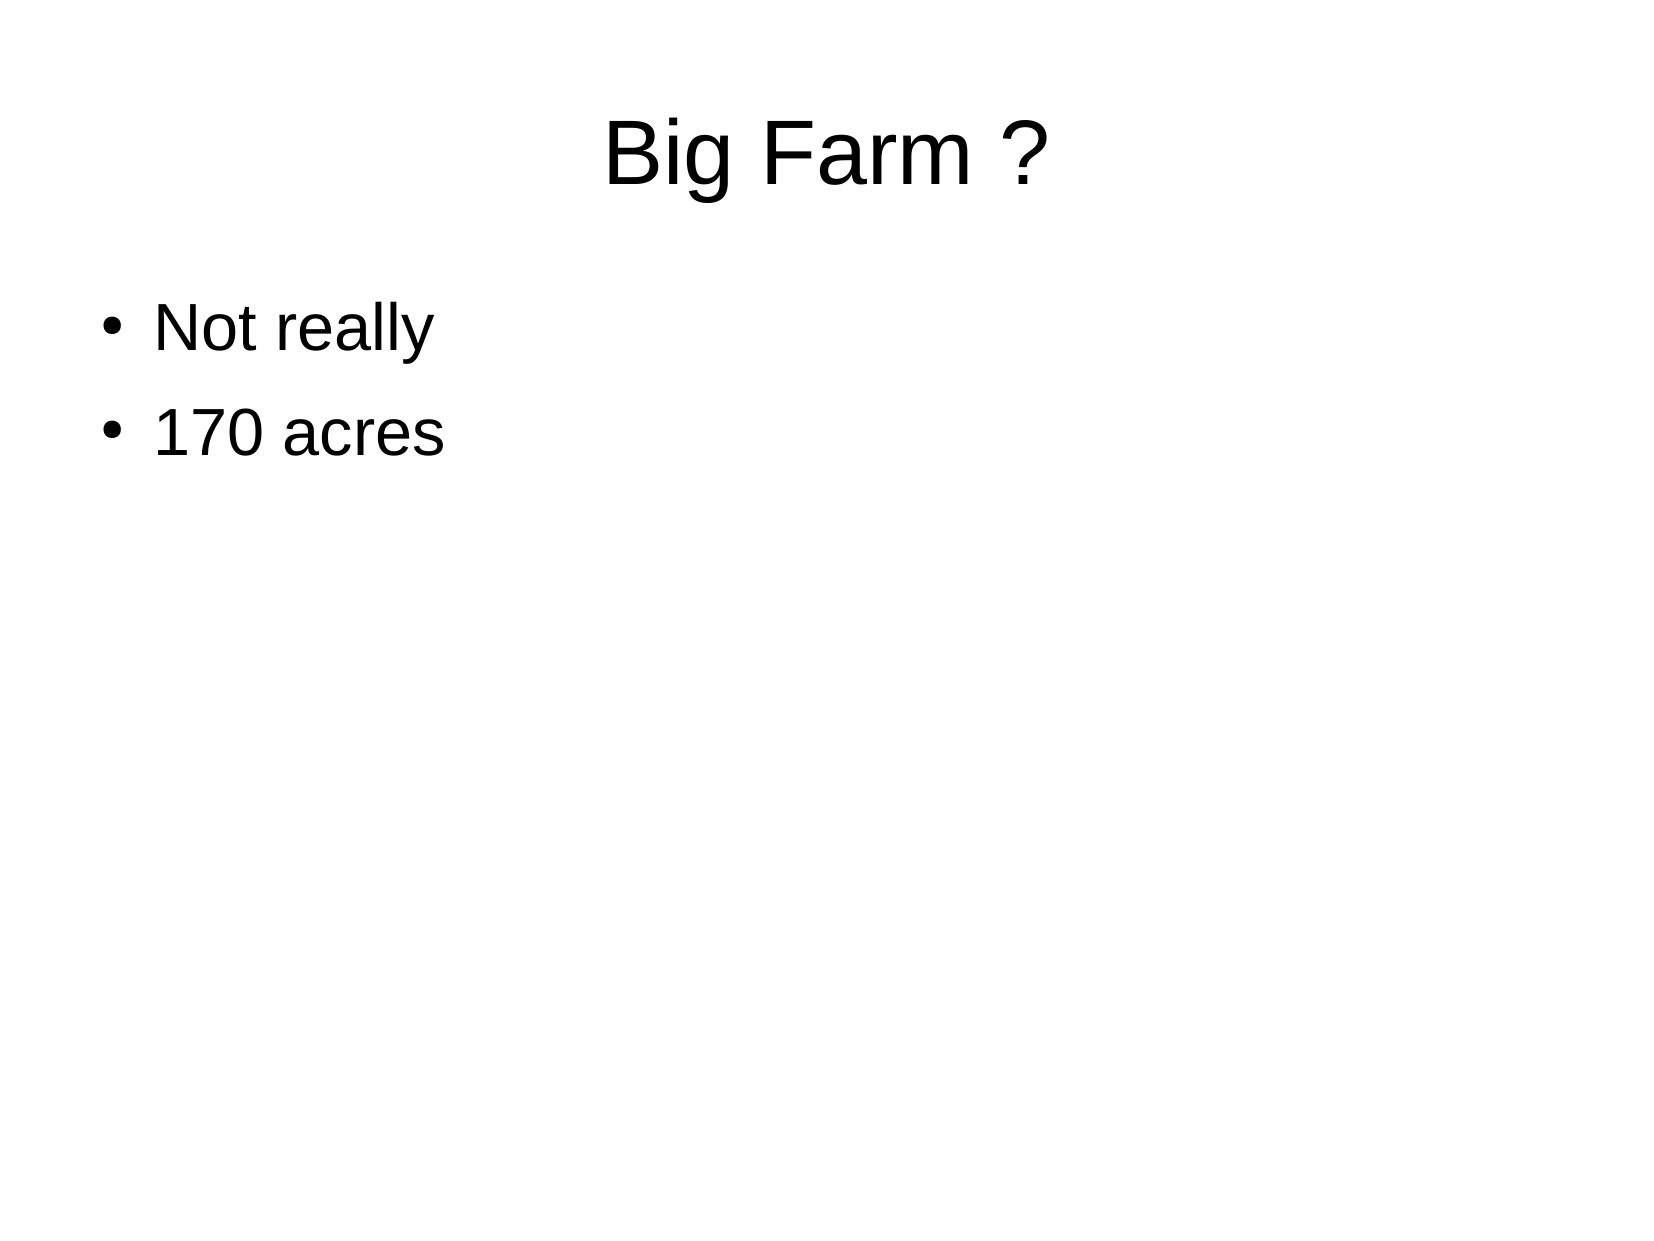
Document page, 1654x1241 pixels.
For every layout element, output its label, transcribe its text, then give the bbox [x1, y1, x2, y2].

list Not really 170 acres [82, 290, 1571, 1010]
title Big Farm ? [82, 49, 1571, 257]
